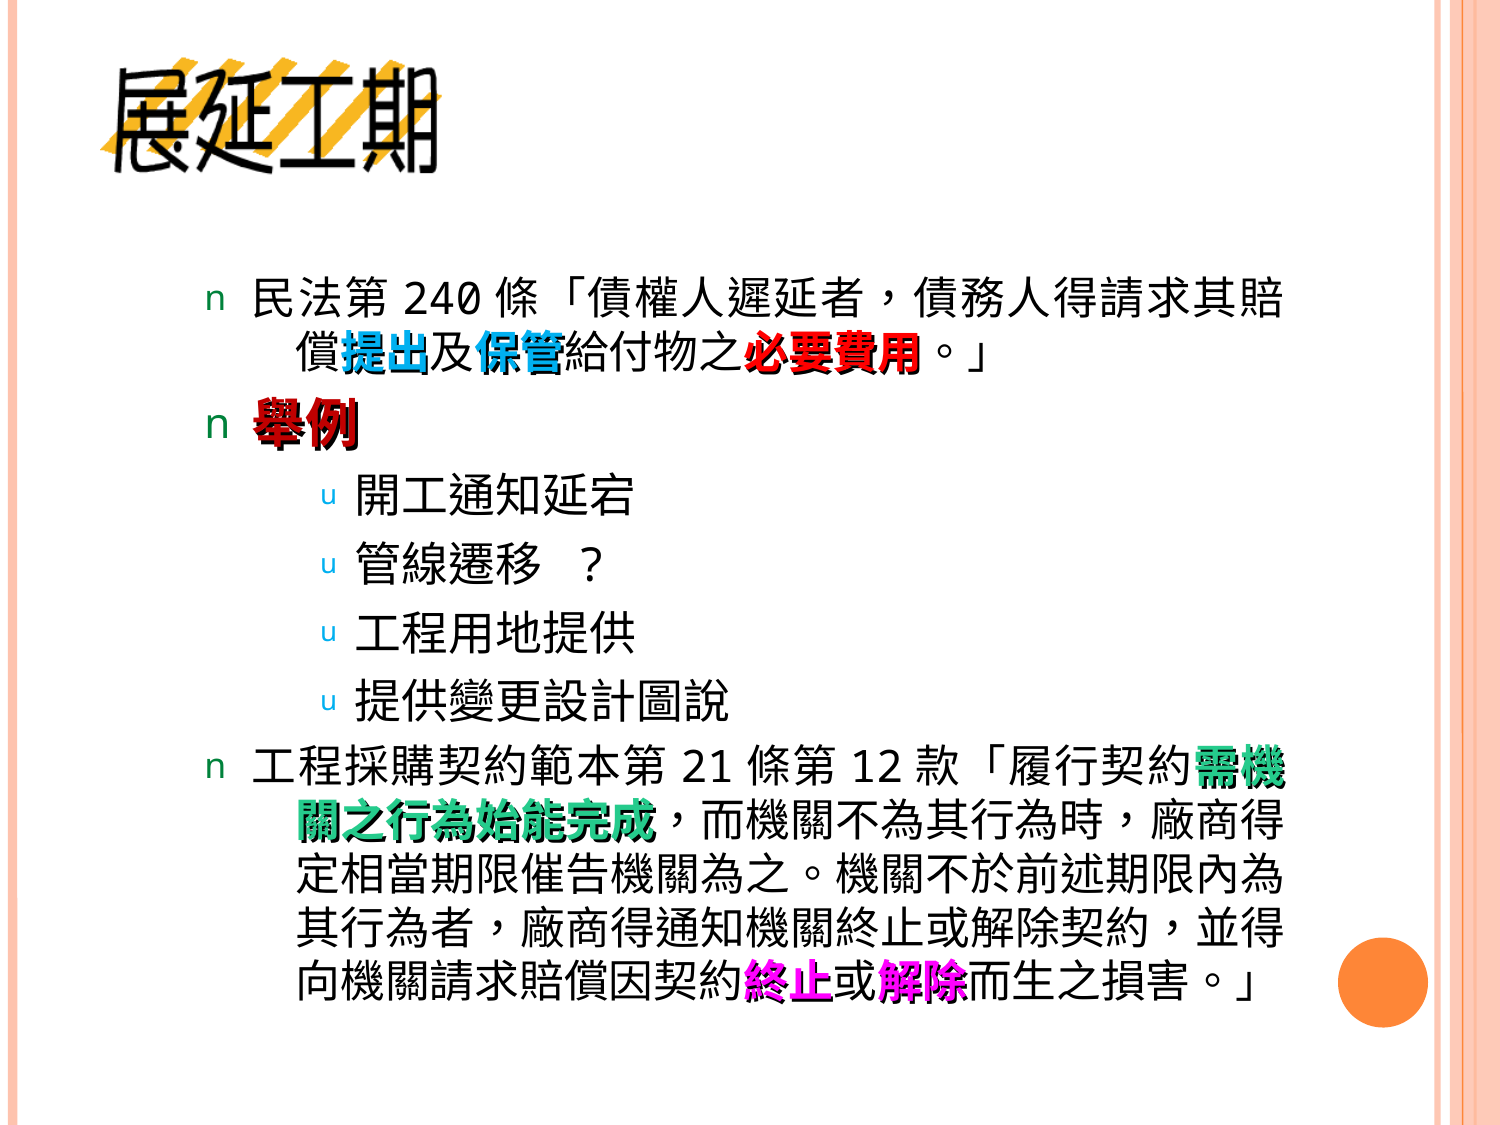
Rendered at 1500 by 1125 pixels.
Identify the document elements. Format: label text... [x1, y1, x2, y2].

picture [100, 54, 449, 178]
list 民法第240條「債權人遲延者，債務人得請求其賠償提出及保管給付物之必要費用。」 舉例 開工通知延宕 管線遷移 ? 工程用地提供 提供變更設計圖說 工程採購契約範本第21條第12款「履行契約需機關之行為始能完成，而機關不為其行為時，廠商得定相當期限催告機關為之。機關不於前述期限內為其行為者，廠商得通知機關終止或解除契約，並得向機關請求賠償因契約終止或解除而生之損害。」 [75, 262, 1300, 1062]
